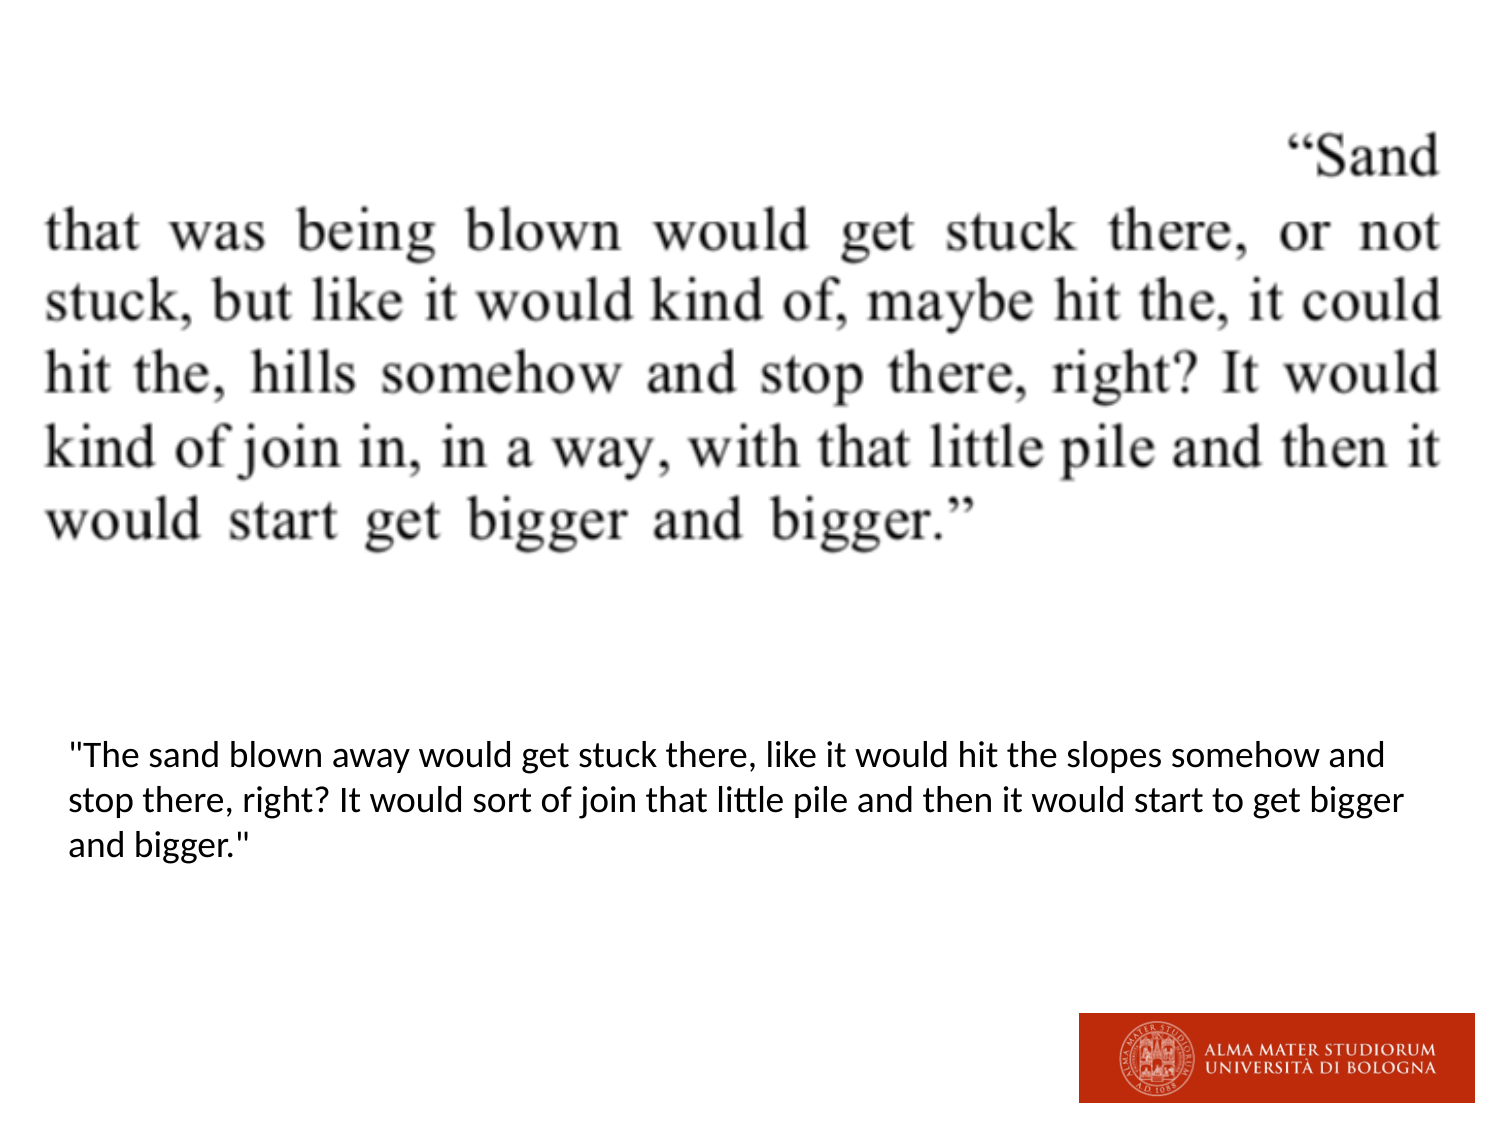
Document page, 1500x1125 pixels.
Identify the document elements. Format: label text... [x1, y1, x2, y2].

picture [19, 119, 1480, 563]
text_box "The sand blown away would get stuck there, like it would hit the slopes somehow and stop there, right? It would sort of join that little pile and then it would start to get bigger and bigger." [53, 722, 1459, 965]
